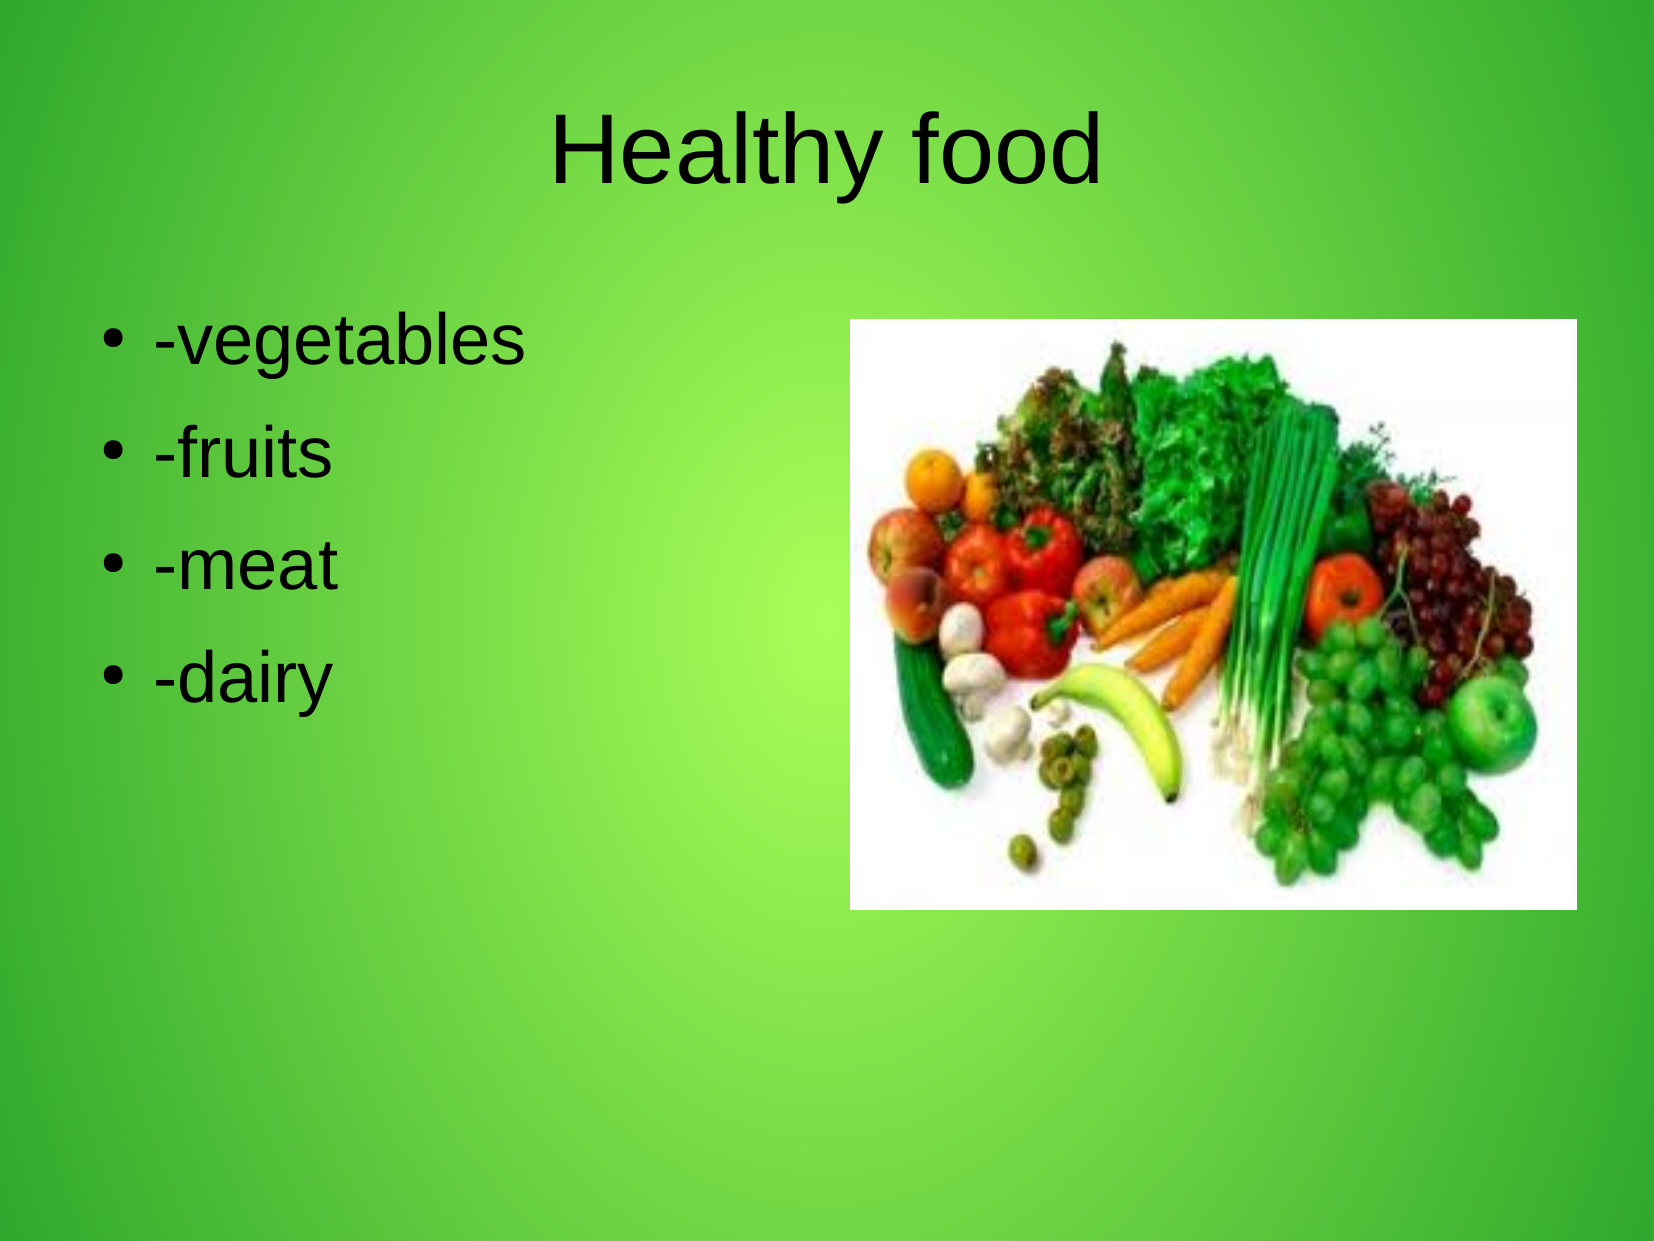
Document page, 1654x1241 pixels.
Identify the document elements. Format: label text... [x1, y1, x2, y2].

title Healthy food [82, 47, 1571, 252]
picture [850, 319, 1577, 910]
list -vegetables -fruits -meat -dairy [82, 299, 1571, 1019]
